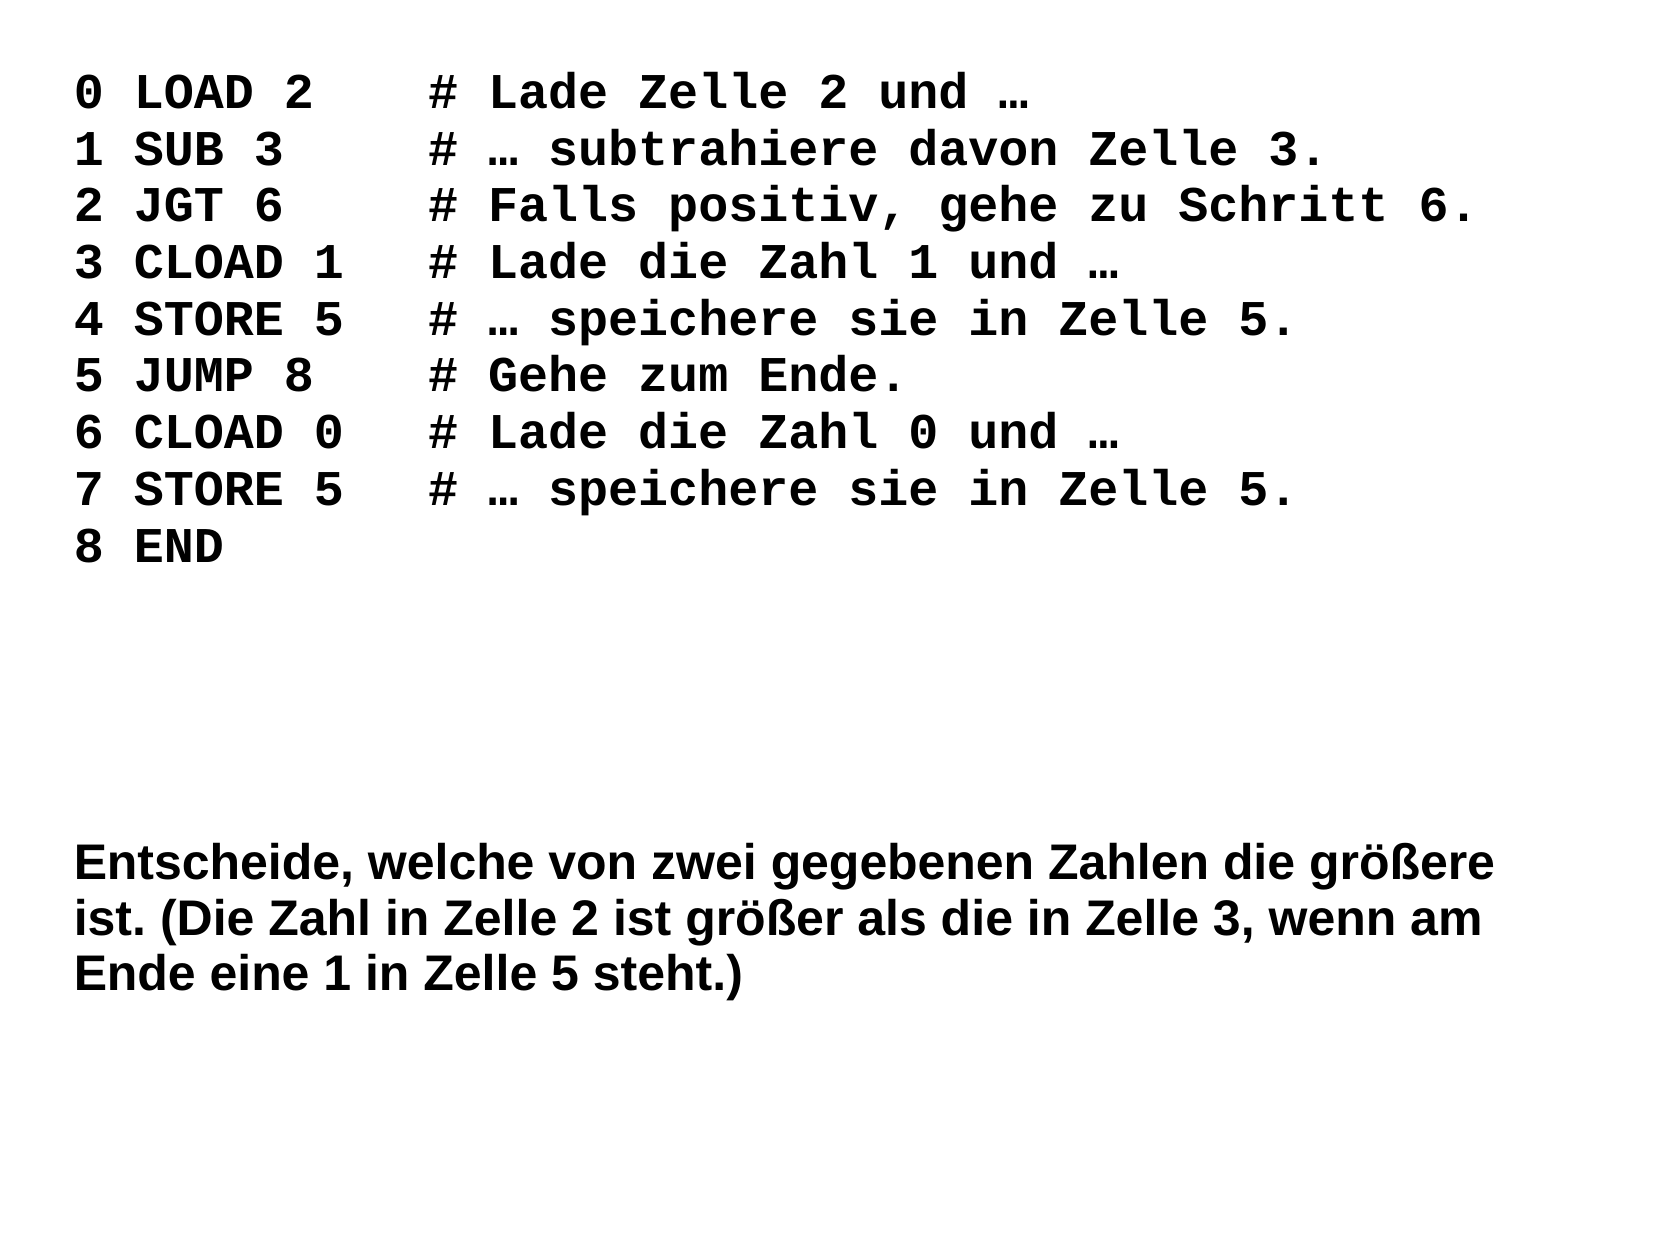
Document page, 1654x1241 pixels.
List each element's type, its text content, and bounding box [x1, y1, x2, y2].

text_box Entscheide, welche von zwei gegebenen Zahlen die größere ist. (Die Zahl in Zelle 2 ist größer als die in Zelle 3, wenn am Ende eine 1 in Zelle 5 steht.) [59, 826, 1595, 1013]
text_box # Lade Zelle 2 und … # … subtrahiere davon Zelle 3. # Falls positiv, gehe zu Schritt 6. # Lade die Zahl 1 und … # … speichere sie in Zelle 5. # Gehe zum Ende. # Lade die Zahl 0 und … # … speichere sie in Zelle 5. [413, 59, 1625, 528]
text_box 0 LOAD 2 1 SUB 3 2 JGT 6 3 CLOAD 1 4 STORE 5 5 JUMP 8 6 CLOAD 0 7 STORE 5 8 END [59, 59, 384, 585]
